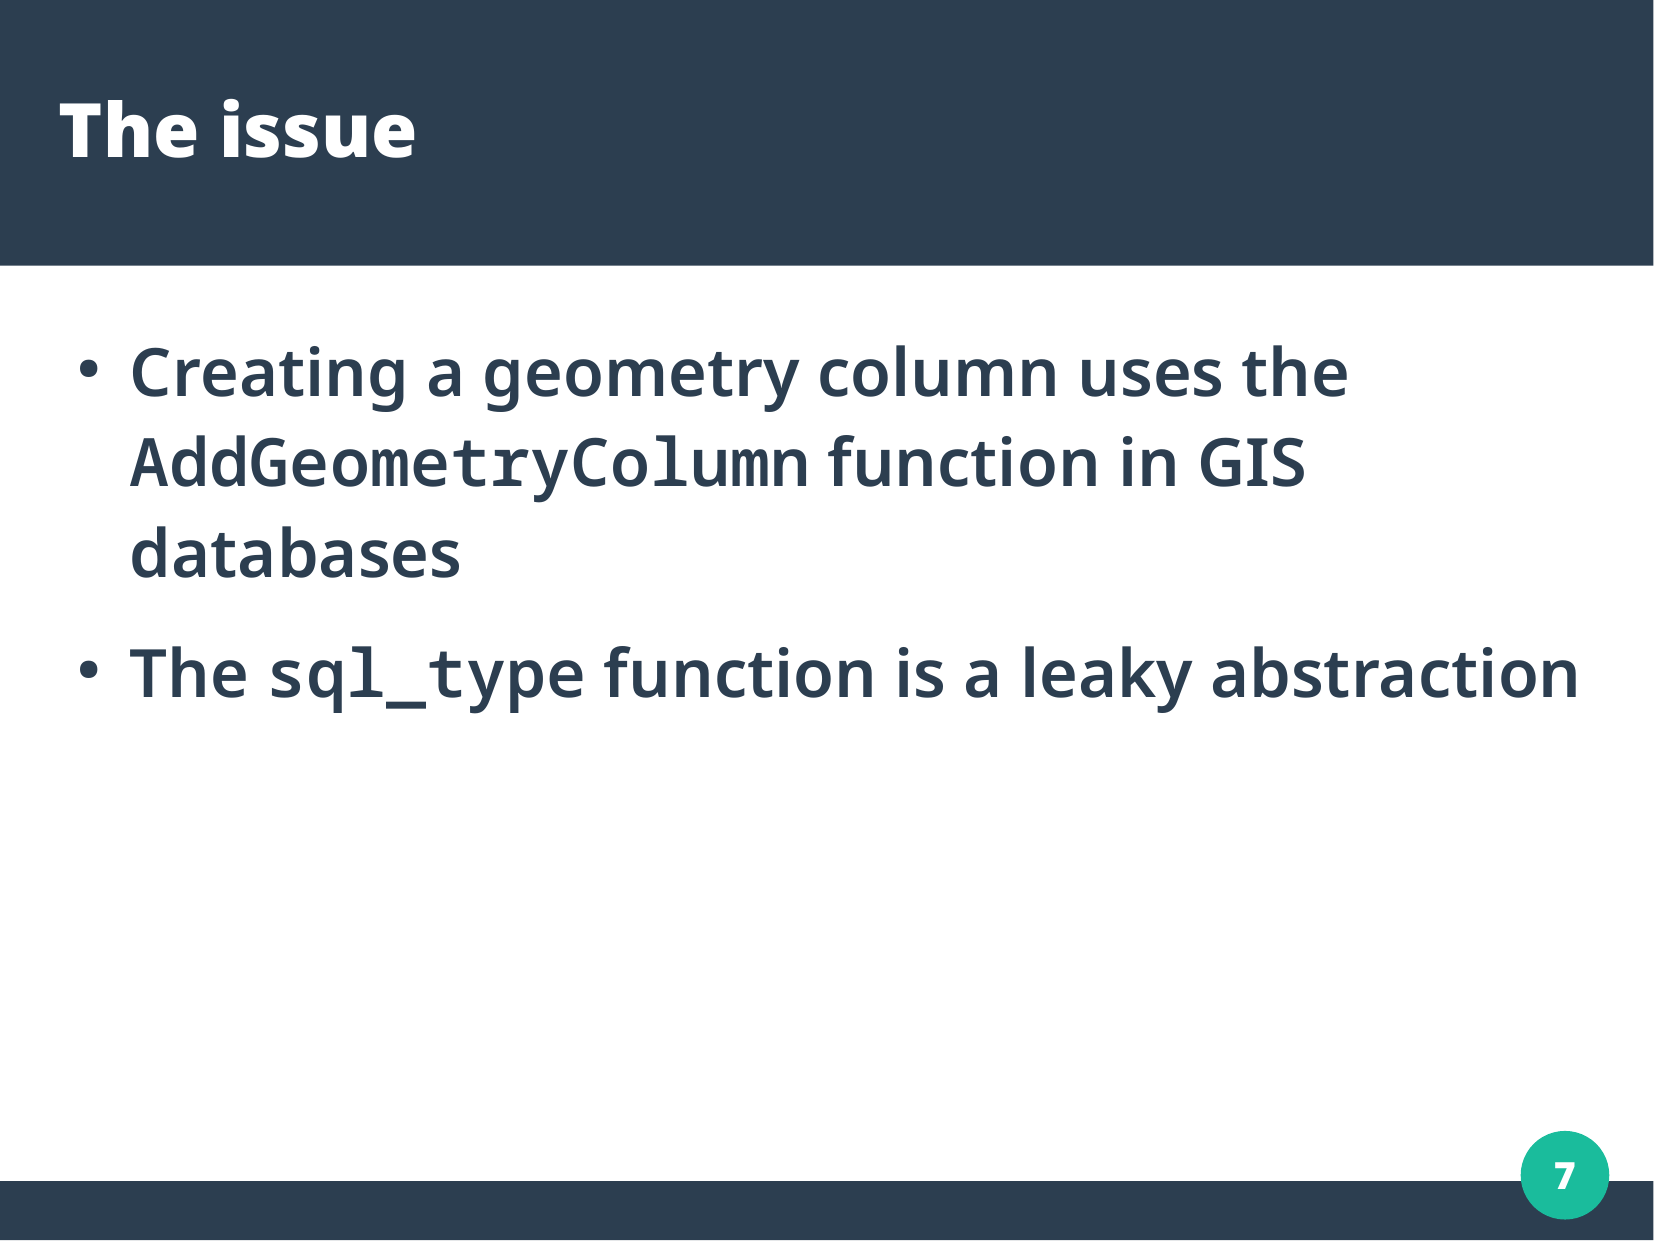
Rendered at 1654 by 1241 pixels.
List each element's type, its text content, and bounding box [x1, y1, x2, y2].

title The issue [59, 49, 1595, 207]
list Creating a geometry column uses the AddGeometryColumn function in GIS databases The sql_type function is a leaky abstraction [59, 324, 1595, 1152]
